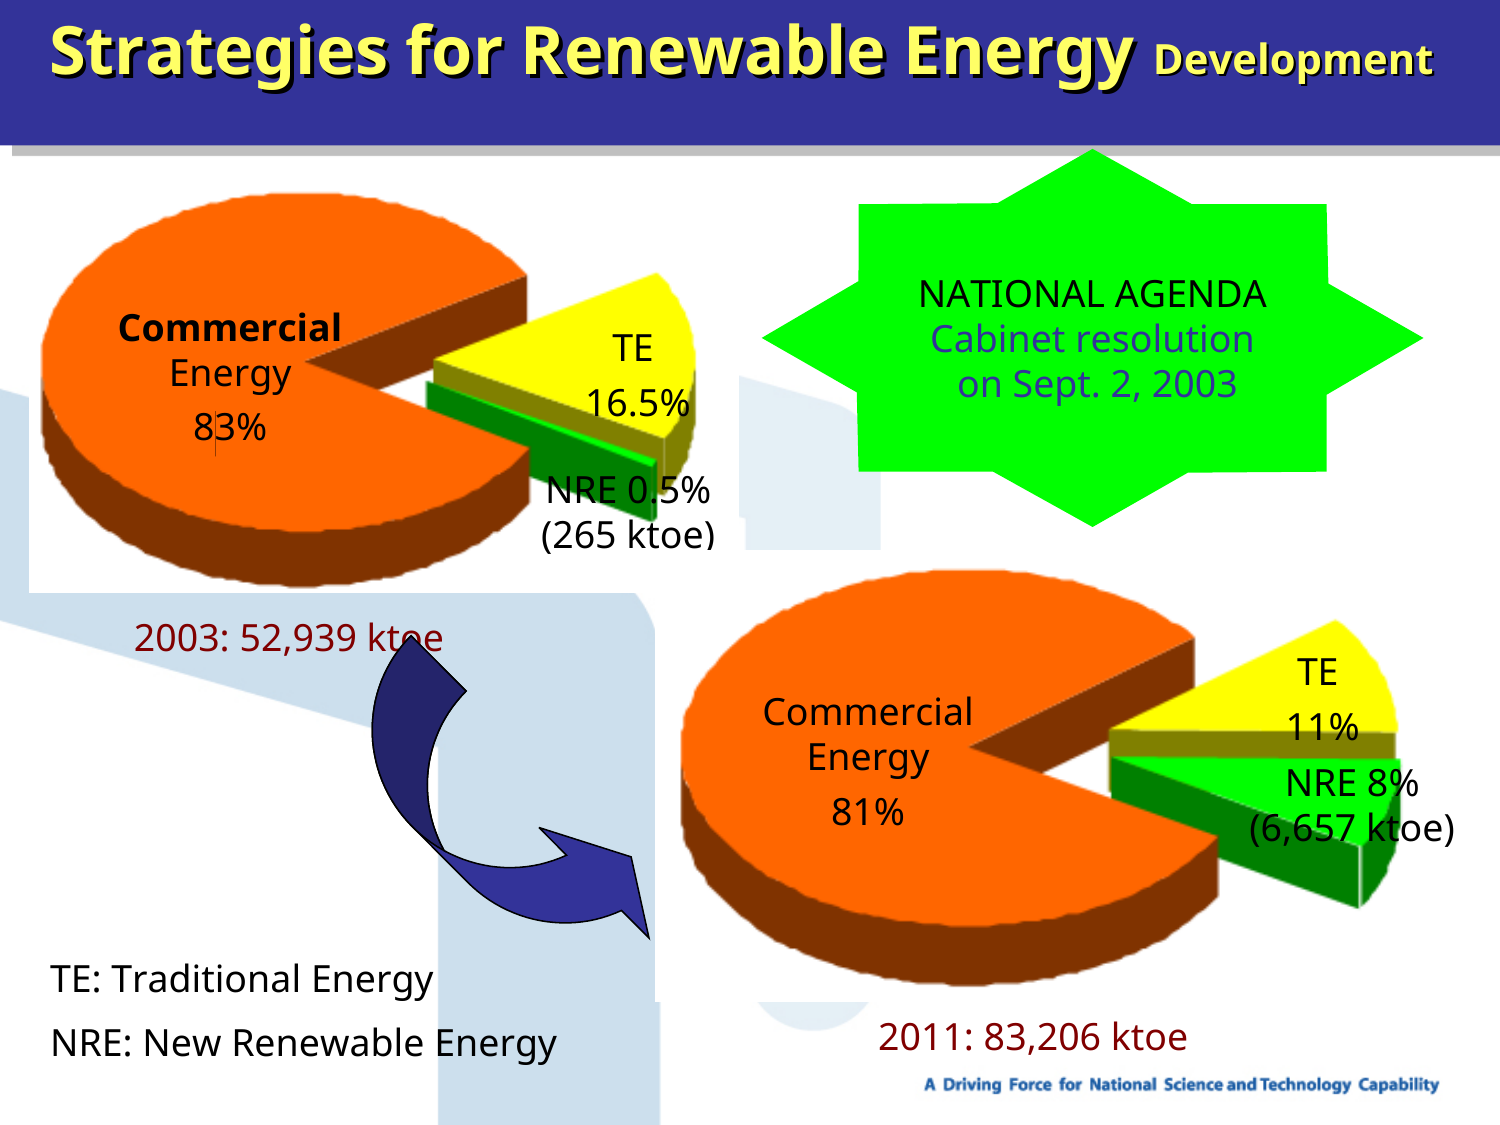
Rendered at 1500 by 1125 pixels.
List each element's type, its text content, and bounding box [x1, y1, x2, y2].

text_box NRE 0.5% (265 ktoe) [526, 458, 731, 564]
text_box Commercial Energy 83% [64, 295, 396, 456]
text_box TE: Traditional Energy NRE: New Renewable Energy [35, 952, 668, 1072]
text_box TE 16.5% [549, 316, 727, 432]
text_box Strategies for Renewable Energy Development [0, 0, 1500, 146]
text_box 2011: 83,206 ktoe [820, 1010, 1247, 1067]
text_box NATIONAL AGENDA Cabinet resolution on Sept. 2, 2003 [761, 148, 1424, 528]
picture [0, 146, 1500, 1125]
text_box TE 11% [1257, 640, 1388, 751]
chart [29, 174, 1412, 1002]
text_box 2003: 52,939 ktoe [76, 611, 502, 668]
text_box Commercial Energy 81% [702, 680, 1034, 841]
text_box NRE 8% (6,657 ktoe) [1234, 751, 1470, 857]
text_box [372, 635, 650, 939]
